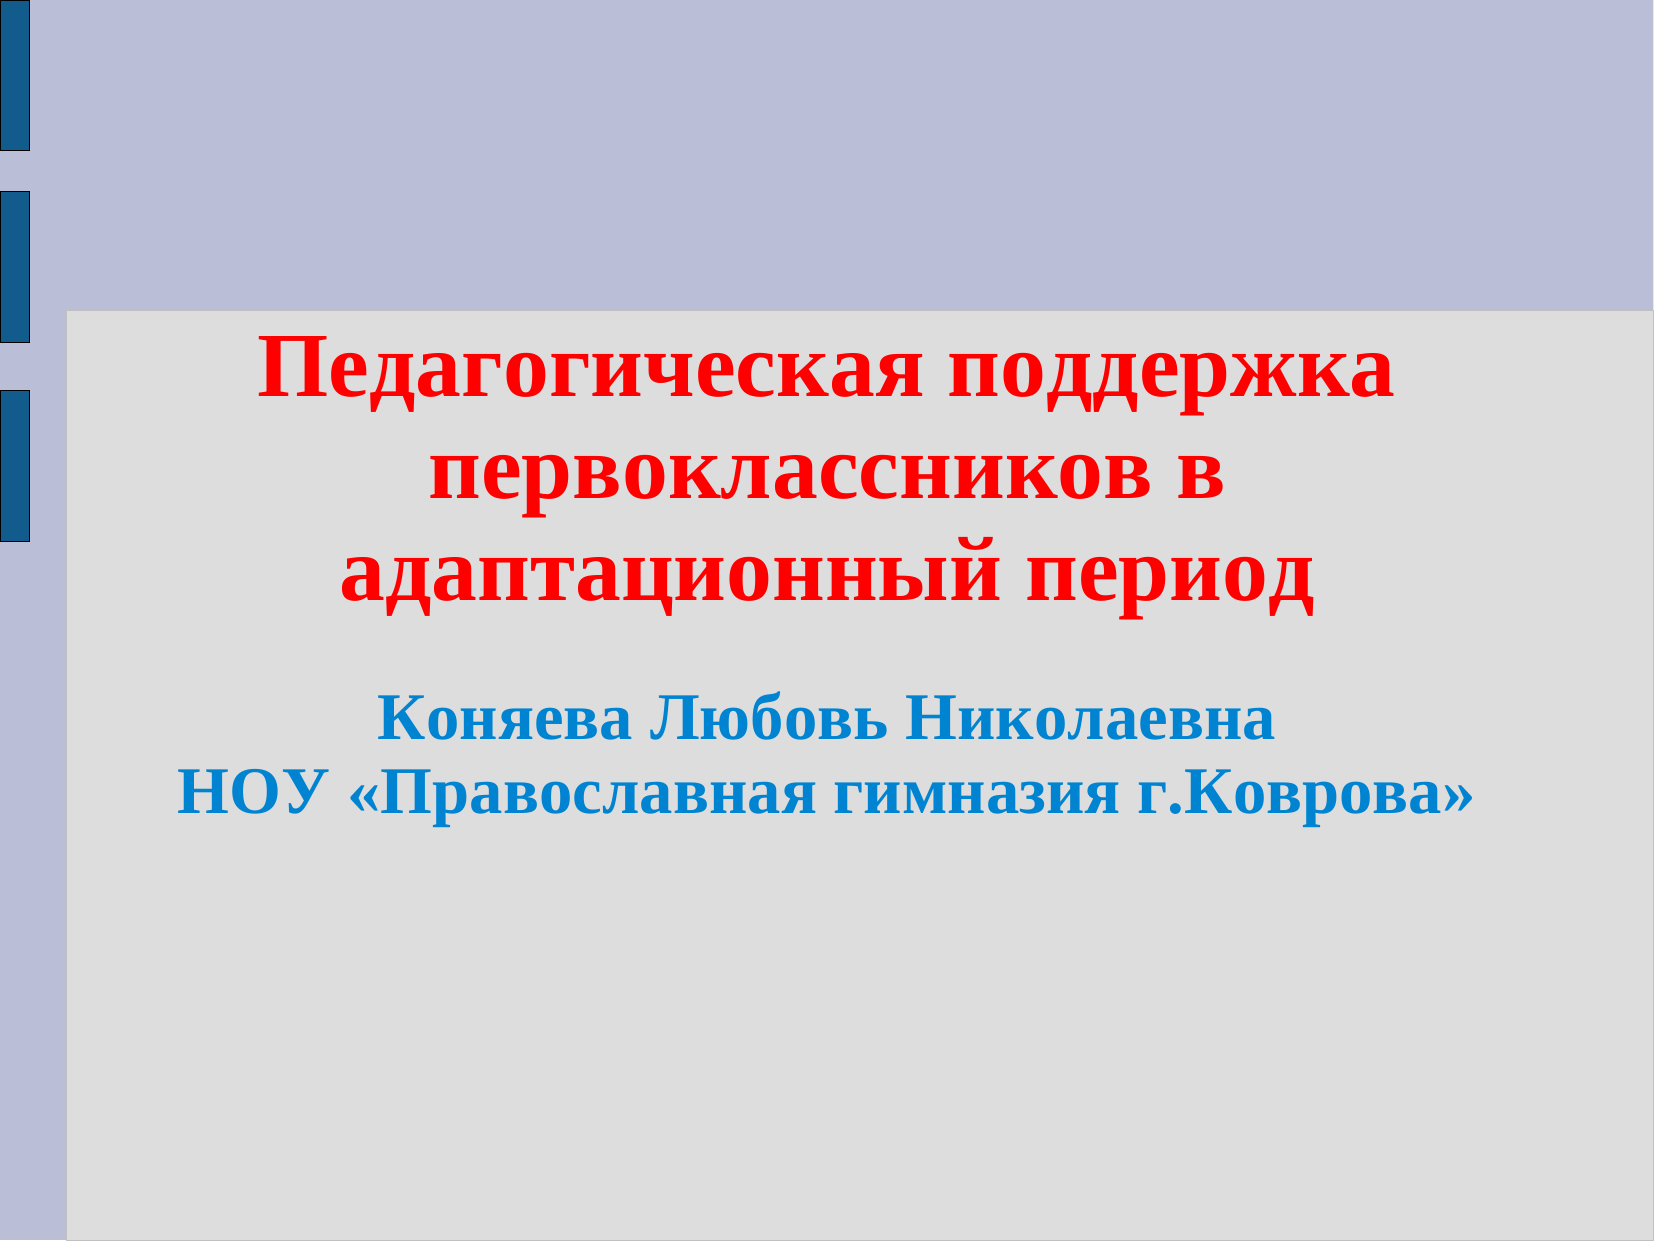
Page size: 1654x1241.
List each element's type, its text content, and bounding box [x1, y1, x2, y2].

subtitle Педагогическая поддержка первоклассников в адаптационный период Коняева Любовь Николаевна НОУ «Православная гимназия г.Коврова» [121, 91, 1534, 1127]
